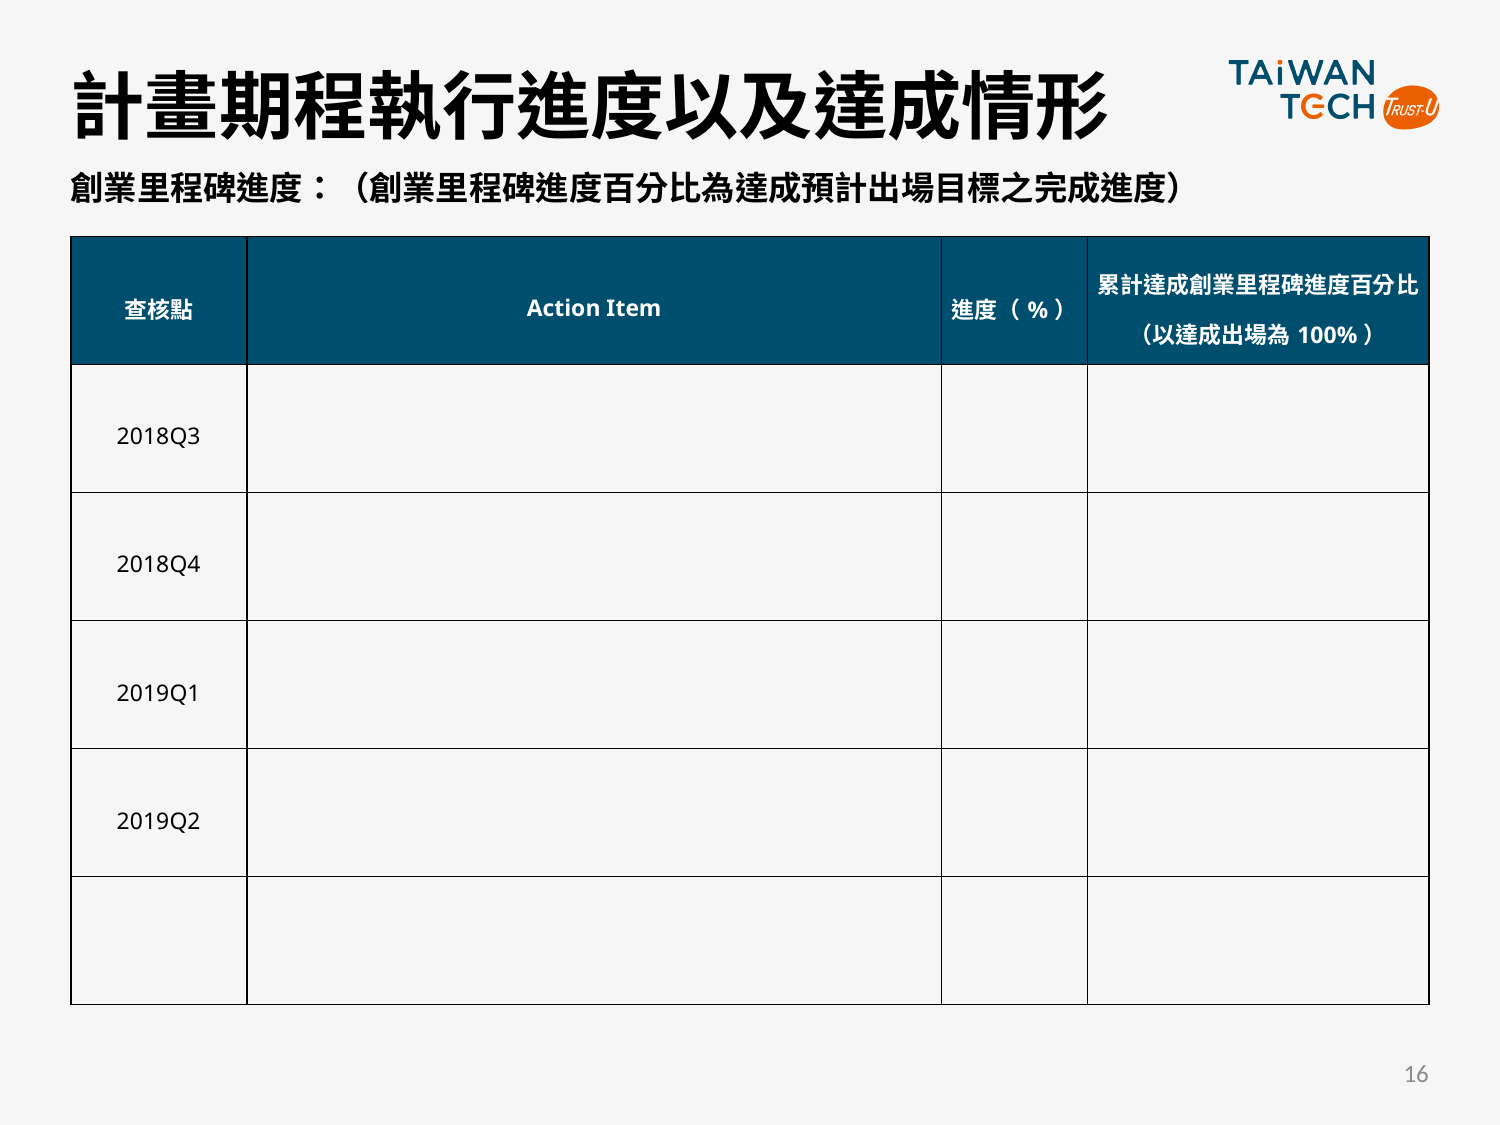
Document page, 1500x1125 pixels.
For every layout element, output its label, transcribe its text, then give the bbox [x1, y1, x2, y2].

table_cell [248, 365, 941, 492]
table_cell 2019Q1 [72, 621, 246, 748]
table_cell [942, 621, 1087, 748]
table_header 查核點 [72, 237, 246, 364]
table_cell [72, 877, 246, 1004]
title 計畫期程執行進度以及達成情形 [55, 33, 1444, 156]
table_cell [1088, 621, 1428, 748]
table_cell [1088, 493, 1428, 620]
table_header Action Item [248, 237, 941, 364]
table_cell [942, 749, 1087, 876]
table_cell [1088, 749, 1428, 876]
table_cell [248, 621, 941, 748]
table_cell [942, 493, 1087, 620]
table_cell [248, 493, 941, 620]
table_cell [1088, 877, 1428, 1004]
table_cell [248, 749, 941, 876]
table_cell [942, 365, 1087, 492]
table_cell [1088, 365, 1428, 492]
table_cell 2018Q4 [72, 493, 246, 620]
table_cell 2018Q3 [72, 365, 246, 492]
table_header 進度（%） [942, 237, 1087, 364]
table_header 累計達成創業里程碑進度百分比（以達成出場為100%） [1088, 237, 1428, 364]
slide_number <編號> [1106, 1042, 1445, 1103]
table_cell [248, 877, 941, 1004]
table_cell [942, 877, 1087, 1004]
table_cell 2019Q2 [72, 749, 246, 876]
text_box 創業里程碑進度：（創業里程碑進度百分比為達成預計出場目標之完成進度） [55, 159, 1476, 215]
